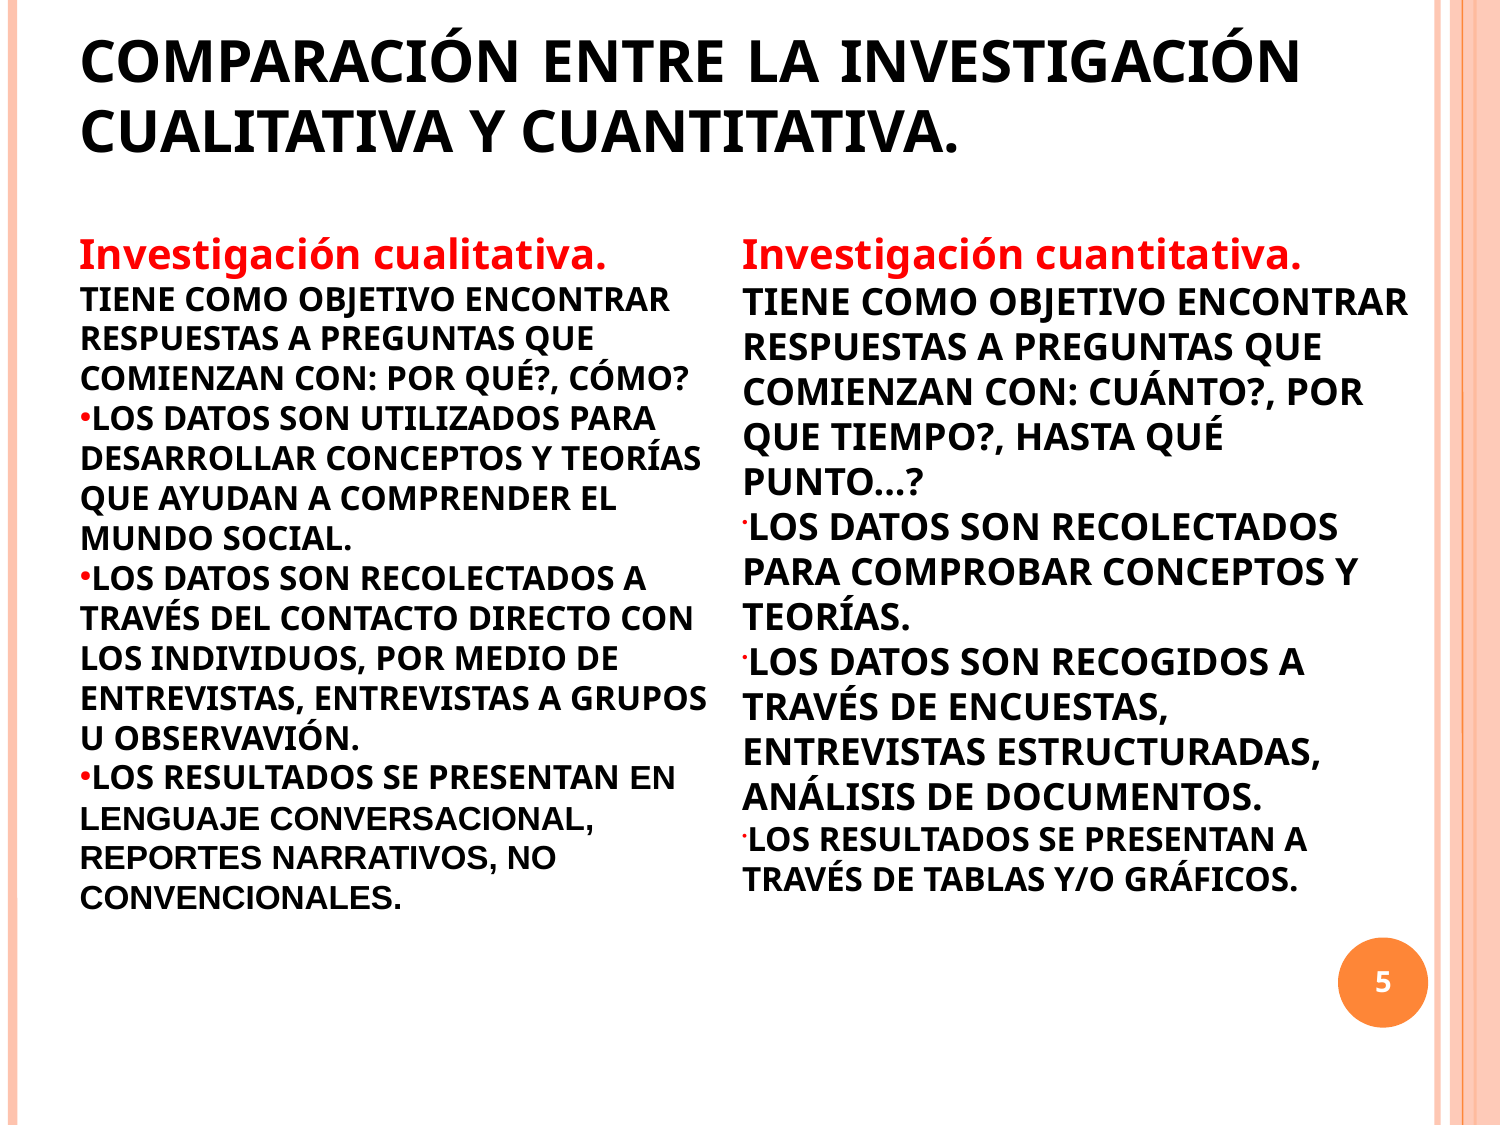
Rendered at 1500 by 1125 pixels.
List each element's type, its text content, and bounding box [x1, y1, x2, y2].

text_box <número> [1425, 940, 1434, 1027]
text_box COMPARACIÓN ENTRE LA INVESTIGACIÓN CUALITATIVA Y CUANTITATIVA. [64, 0, 1465, 188]
text_box Investigación cuantitativa. TIENE COMO OBJETIVO ENCONTRAR RESPUESTAS A PREGUNTAS QUE COMIENZAN CON: CUÁNTO?, POR QUE TIEMPO?, HASTA QUÉ PUNTO...? LOS DATOS SON RECOLECTADOS PARA COMPROBAR CONCEPTOS Y TEORÍAS. LOS DATOS SON RECOGIDOS A TRAVÉS DE ENCUESTAS, ENTREVISTAS ESTRUCTURADAS, ANÁLISIS DE DOCUMENTOS. LOS RESULTADOS SE PRESENTAN A TRAVÉS DE TABLAS Y/O GRÁFICOS. [727, 220, 1425, 1125]
text_box Investigación cualitativa. TIENE COMO OBJETIVO ENCONTRAR RESPUESTAS A PREGUNTAS QUE COMIENZAN CON: POR QUÉ?, CÓMO? LOS DATOS SON UTILIZADOS PARA DESARROLLAR CONCEPTOS Y TEORÍAS QUE AYUDAN A COMPRENDER EL MUNDO SOCIAL. LOS DATOS SON RECOLECTADOS A TRAVÉS DEL CONTACTO DIRECTO CON LOS INDIVIDUOS, POR MEDIO DE ENTREVISTAS, ENTREVISTAS A GRUPOS U OBSERVAVIÓN. LOS RESULTADOS SE PRESENTAN EN LENGUAJE CONVERSACIONAL, REPORTES NARRATIVOS, NO CONVENCIONALES. [64, 219, 728, 1047]
